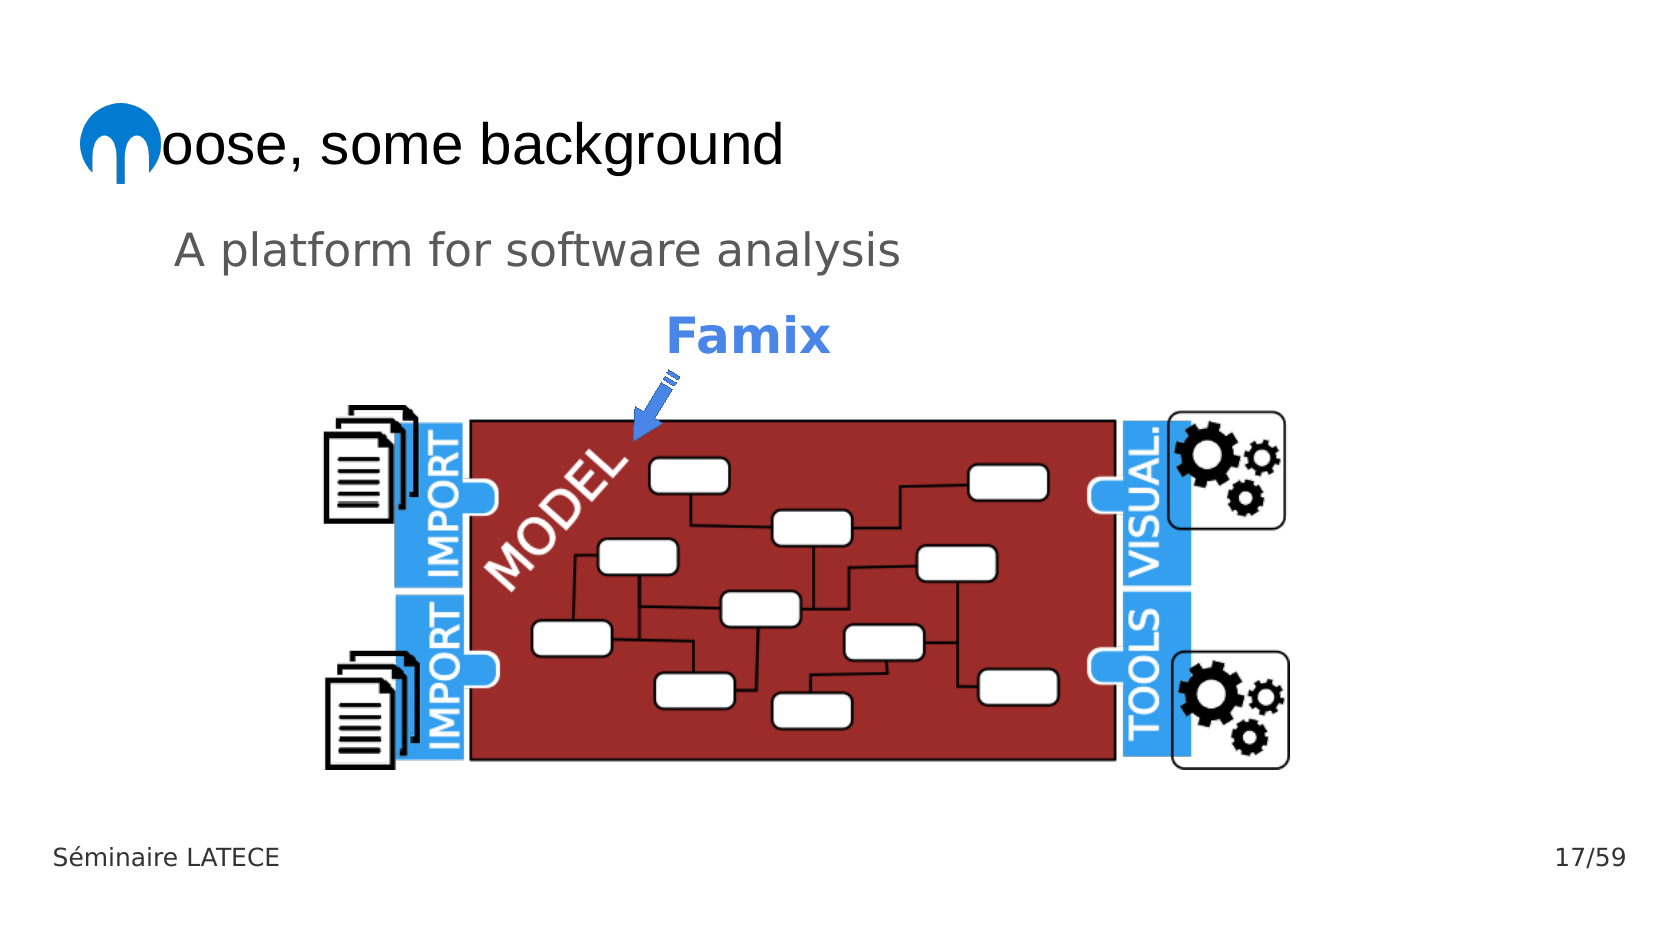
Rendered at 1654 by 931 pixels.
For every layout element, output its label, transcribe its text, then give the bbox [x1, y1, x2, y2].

picture [312, 405, 1290, 770]
text_box [666, 369, 680, 380]
title oose, some background [80, 97, 1479, 192]
text_box Famix [575, 280, 906, 400]
text_box [632, 382, 673, 442]
picture [80, 103, 161, 184]
text_box [663, 376, 677, 386]
list A platform for software analysis [157, 223, 1578, 797]
